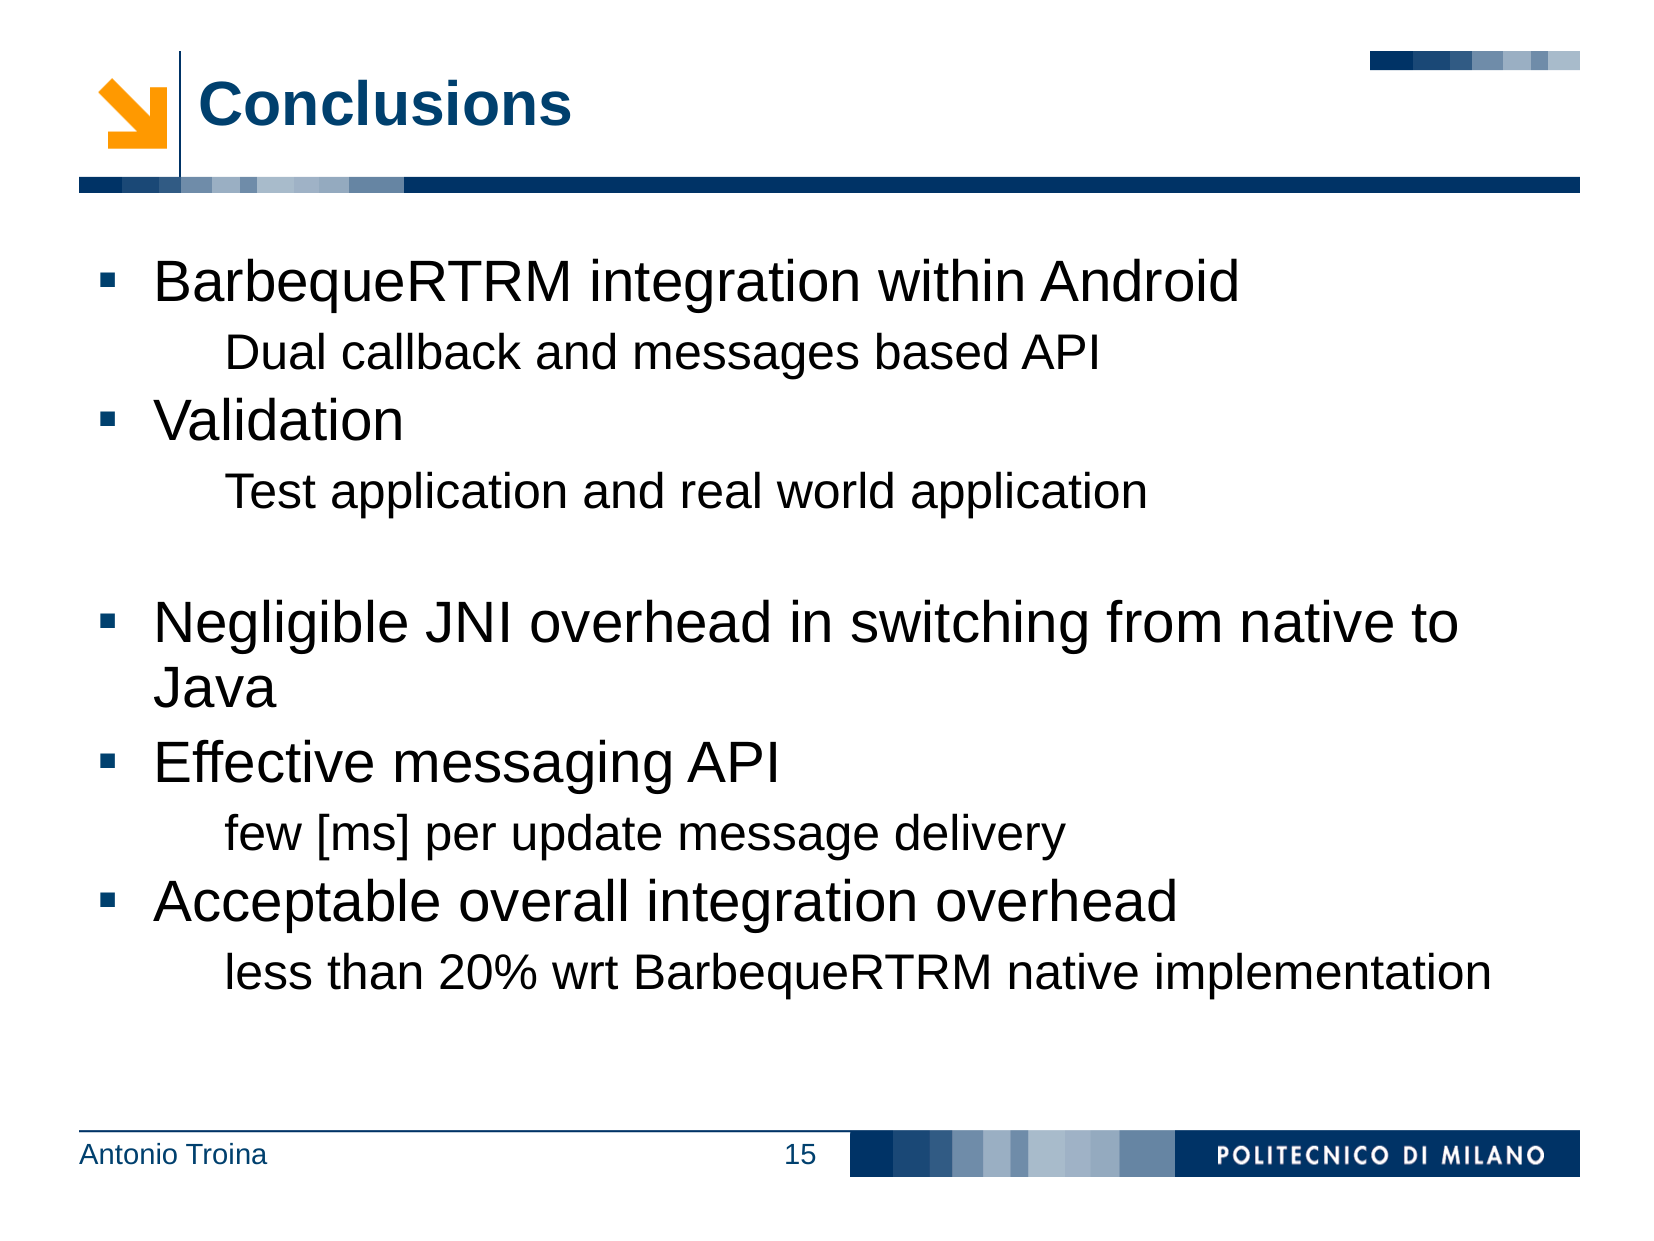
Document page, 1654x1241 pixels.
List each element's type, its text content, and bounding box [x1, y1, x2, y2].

list BarbequeRTRM integration within Android Dual callback and messages based API Validation Test application and real world application Negligible JNI overhead in switching from native to Java Effective messaging API few [ms] per update message delivery Acceptable overall integration overhead less than 20% wrt BarbequeRTRM native implementation [82, 248, 1571, 1139]
title Conclusions [198, 51, 1574, 157]
picture [79, 1126, 1580, 1177]
picture [79, 51, 1580, 193]
picture [85, 1147, 92, 1156]
